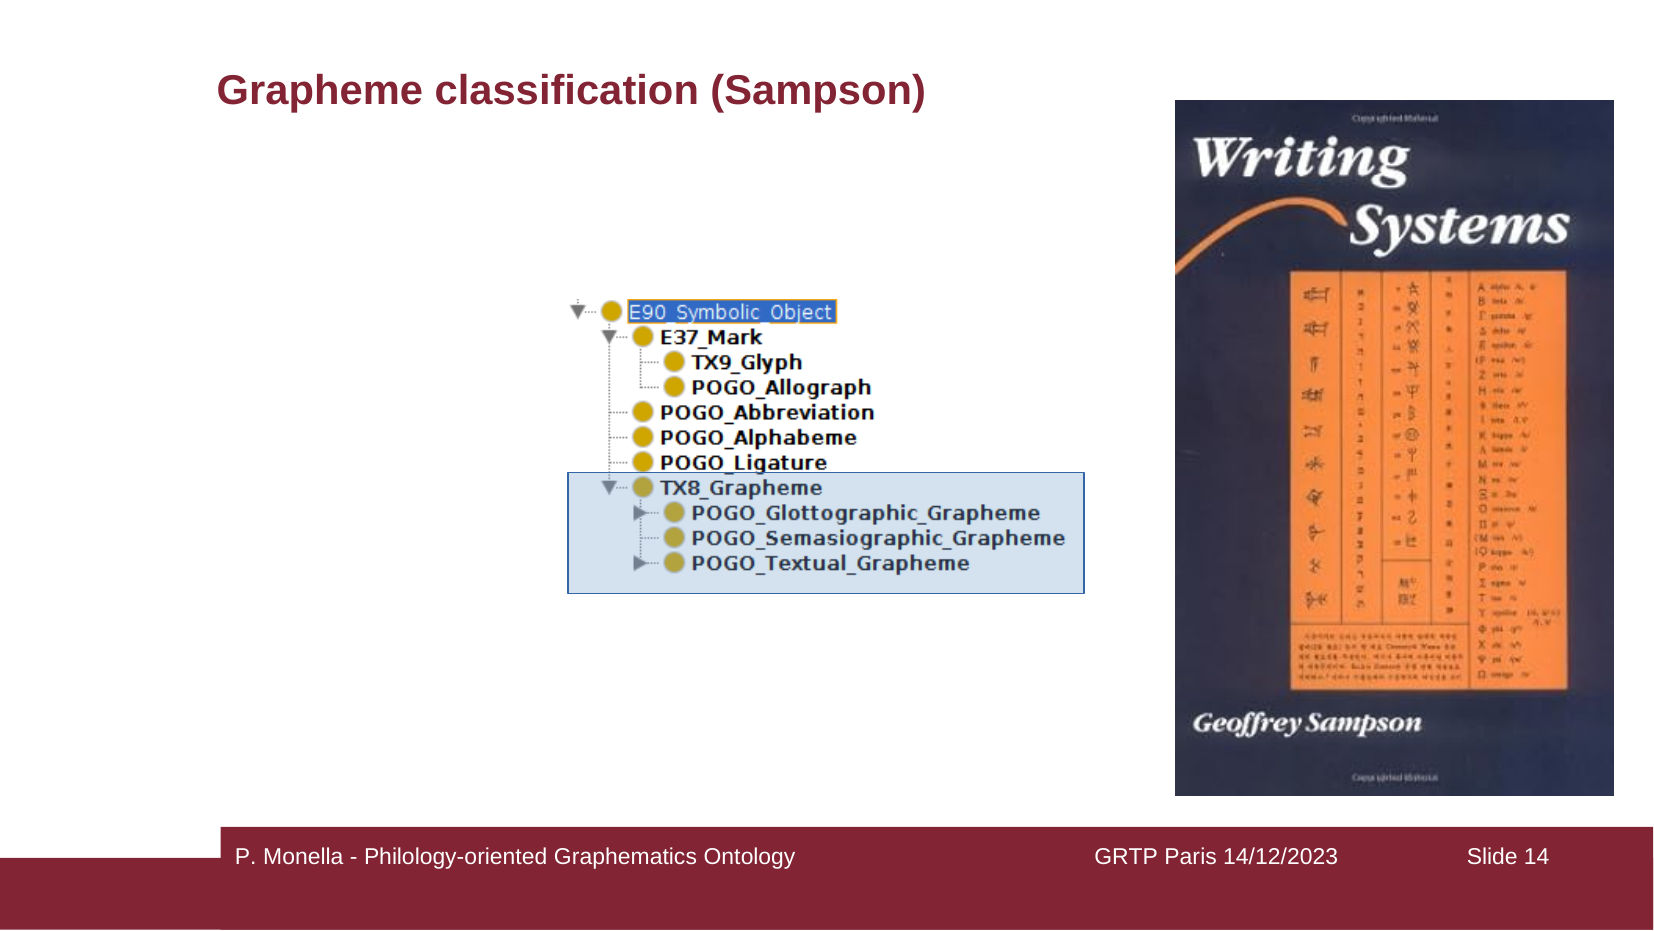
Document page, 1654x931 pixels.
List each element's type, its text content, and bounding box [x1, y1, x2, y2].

picture [1175, 100, 1614, 796]
text_box [568, 472, 1085, 594]
picture [568, 299, 1085, 472]
title Grapheme classification (Sampson) [201, 55, 1543, 124]
